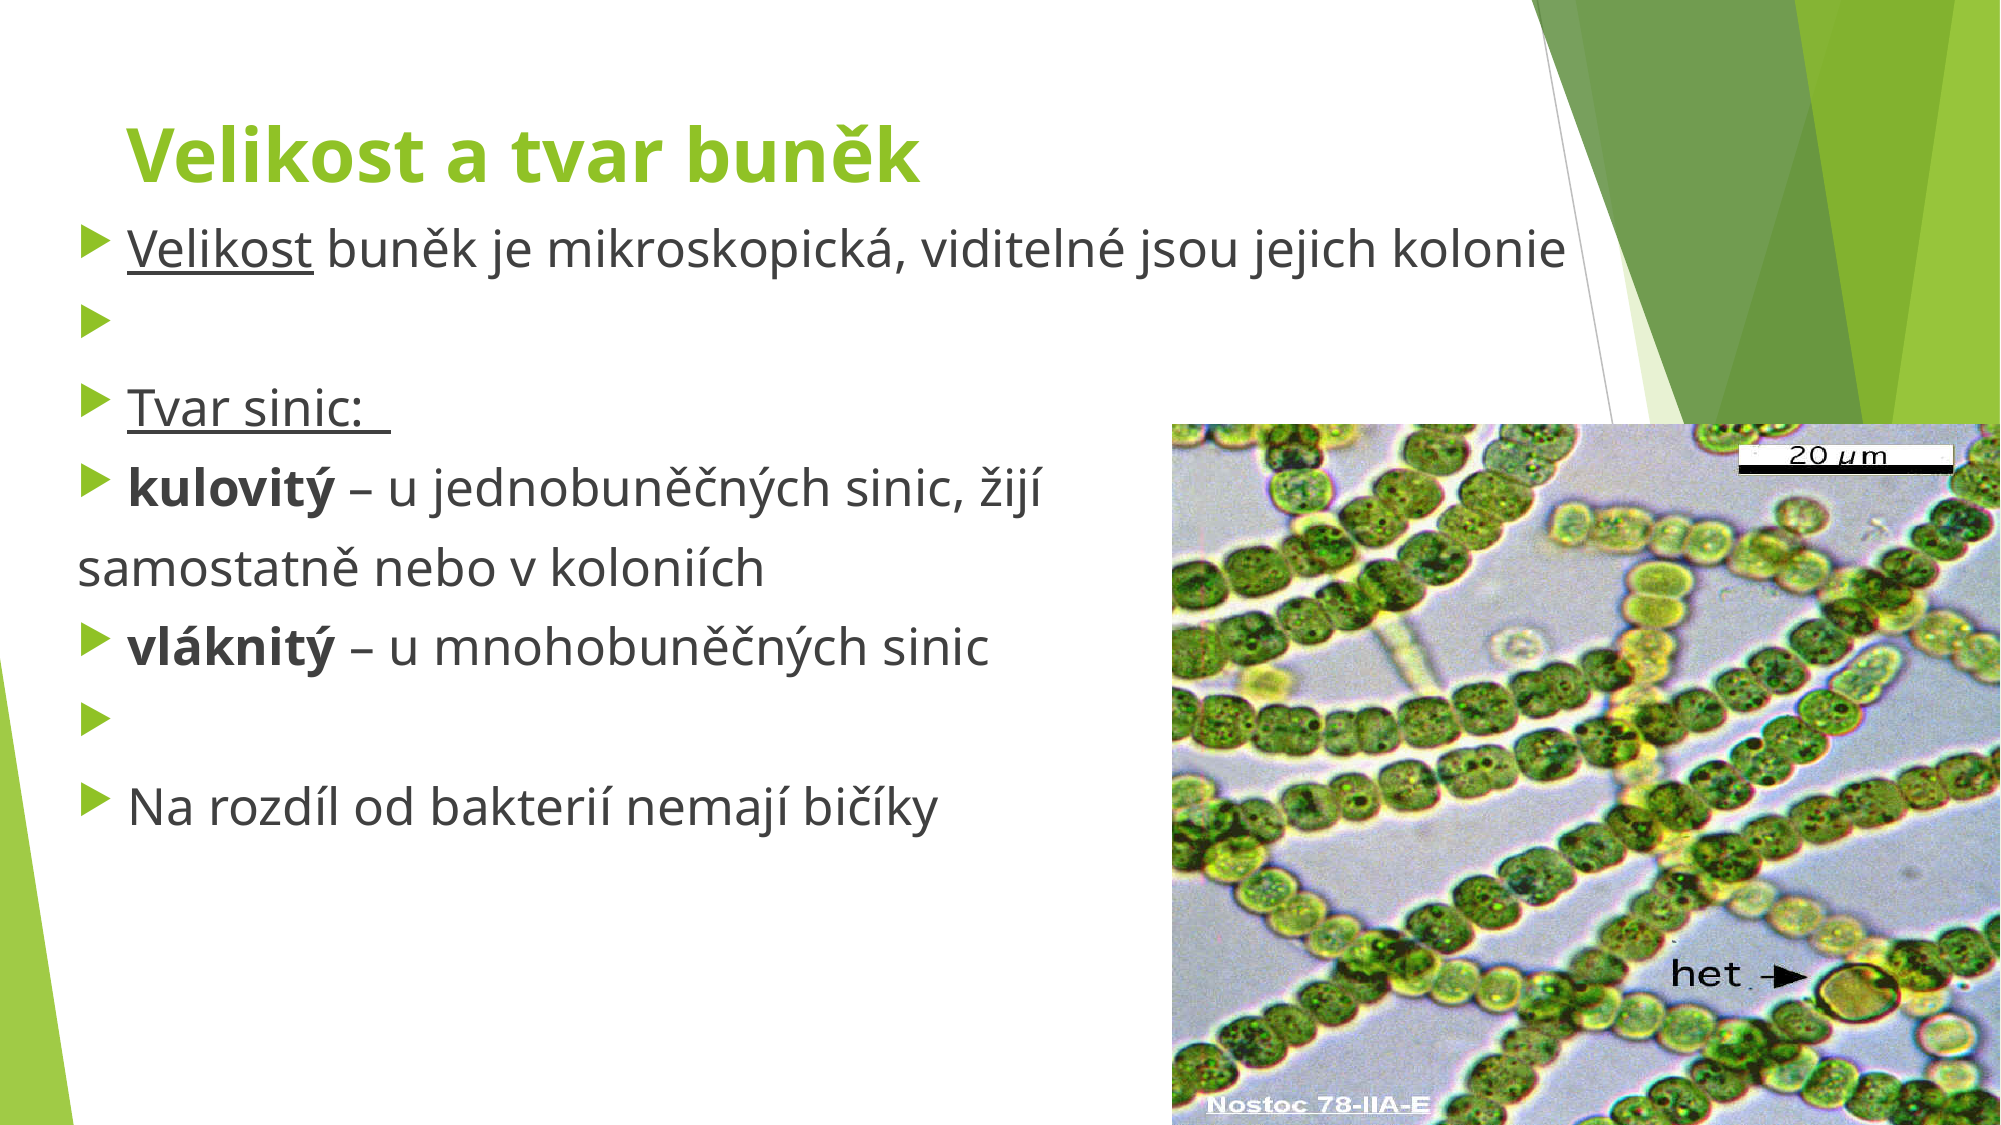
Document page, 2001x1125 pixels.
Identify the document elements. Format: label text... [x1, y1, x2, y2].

picture [1172, 425, 2000, 1125]
title Velikost a tvar buněk [111, 99, 1522, 208]
list Velikost buněk je mikroskopická, viditelné jsou jejich kolonie Tvar sinic: kulovitý – u jednobuněčných sinic, žijí samostatně nebo v koloniích vláknitý – u mnohobuněčných sinic Na rozdíl od bakterií nemají bičíky [62, 208, 1612, 845]
